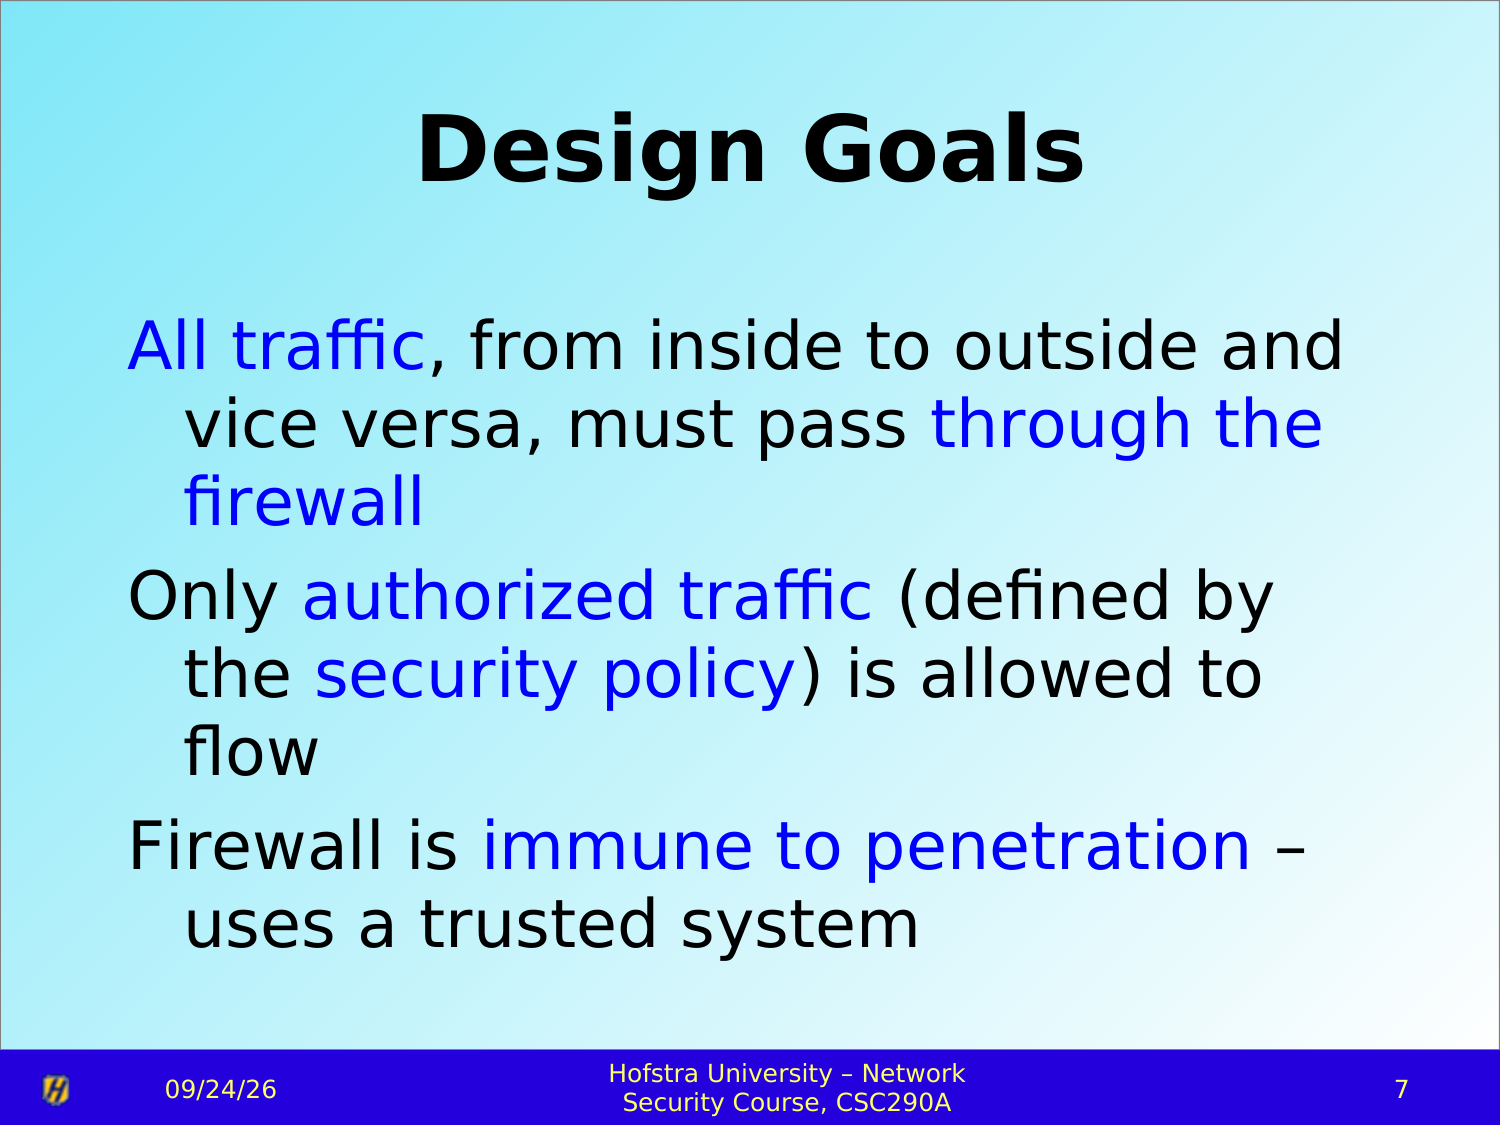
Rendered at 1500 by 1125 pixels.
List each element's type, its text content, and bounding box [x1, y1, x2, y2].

picture [37, 1072, 76, 1110]
list All traffic, from inside to outside and vice versa, must pass through the firewall Only authorized traffic (defined by the security policy) is allowed to flow Firewall is immune to penetration – uses a trusted system [112, 299, 1388, 976]
title Design Goals [112, 84, 1391, 212]
